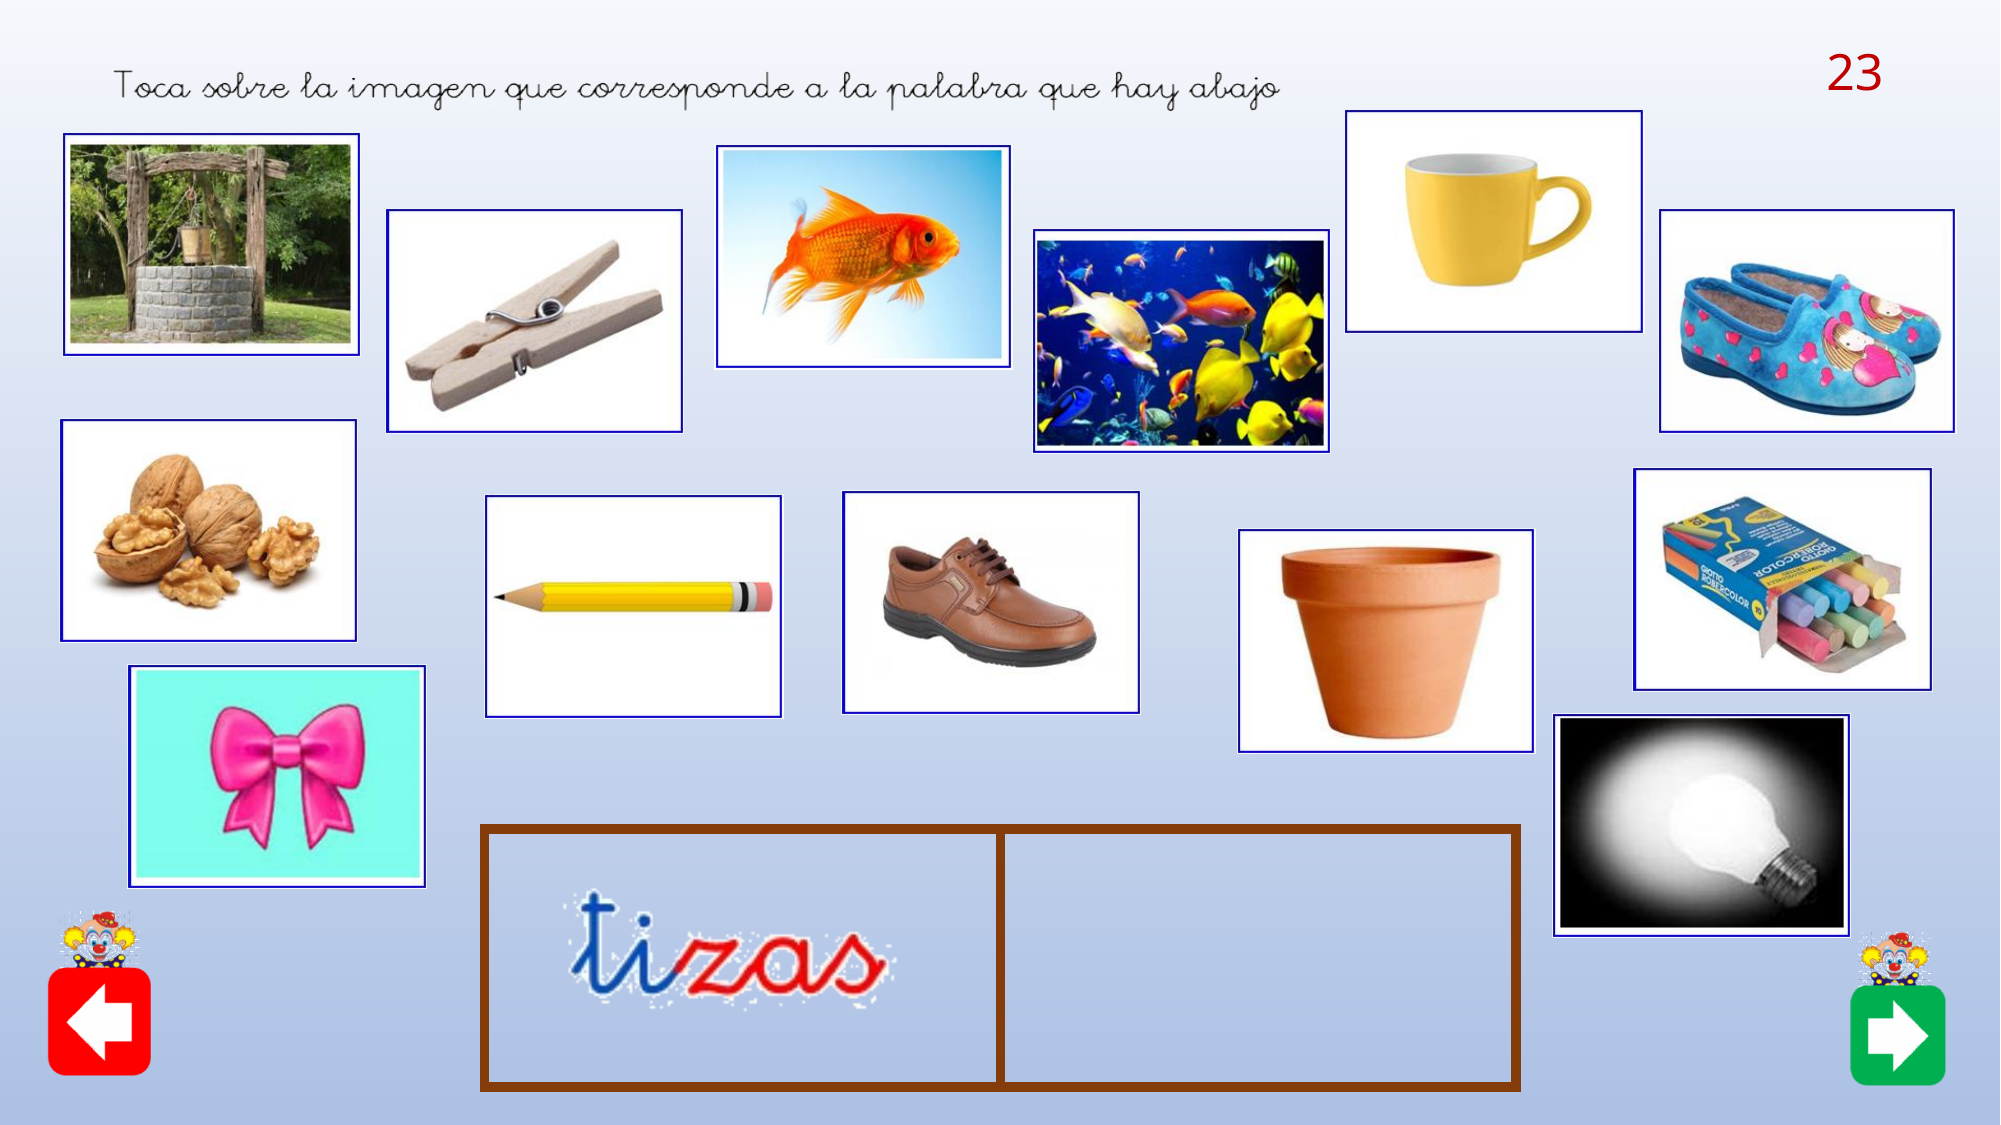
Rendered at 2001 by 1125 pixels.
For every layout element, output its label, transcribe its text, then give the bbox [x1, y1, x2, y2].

picture [1658, 208, 1957, 434]
picture [59, 418, 358, 643]
picture [106, 57, 1645, 334]
picture [511, 851, 943, 1068]
picture [62, 132, 361, 357]
picture [484, 494, 784, 719]
picture [1237, 528, 1536, 754]
picture [127, 664, 427, 889]
picture [714, 144, 1013, 370]
picture [385, 208, 684, 434]
picture [841, 490, 1141, 715]
picture [1632, 467, 1933, 692]
picture [1032, 228, 1331, 454]
picture [47, 910, 151, 1076]
picture [1552, 713, 1946, 1086]
text_box 23 [1764, 32, 1946, 108]
